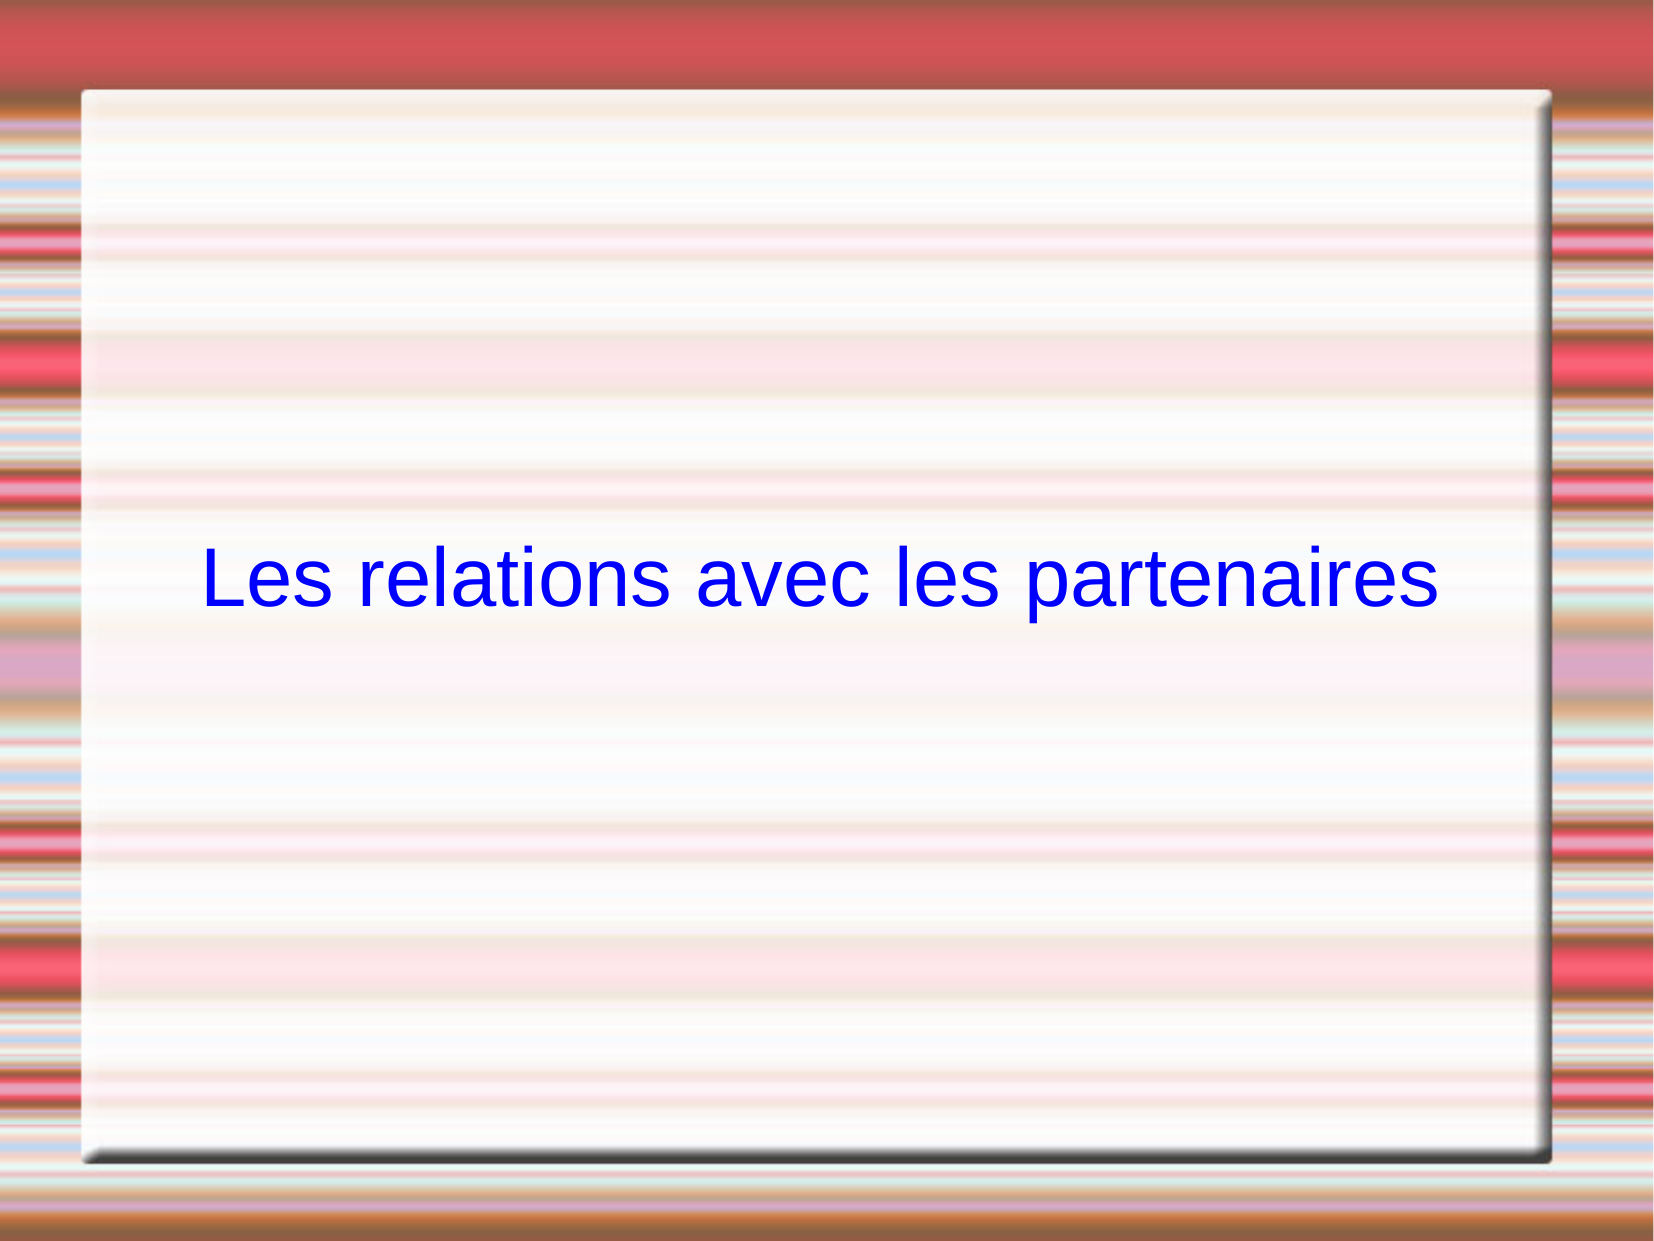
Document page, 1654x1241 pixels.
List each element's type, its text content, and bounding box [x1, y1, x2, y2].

subtitle Les relations avec les partenaires [106, 88, 1536, 1068]
picture [0, 0, 1654, 1241]
